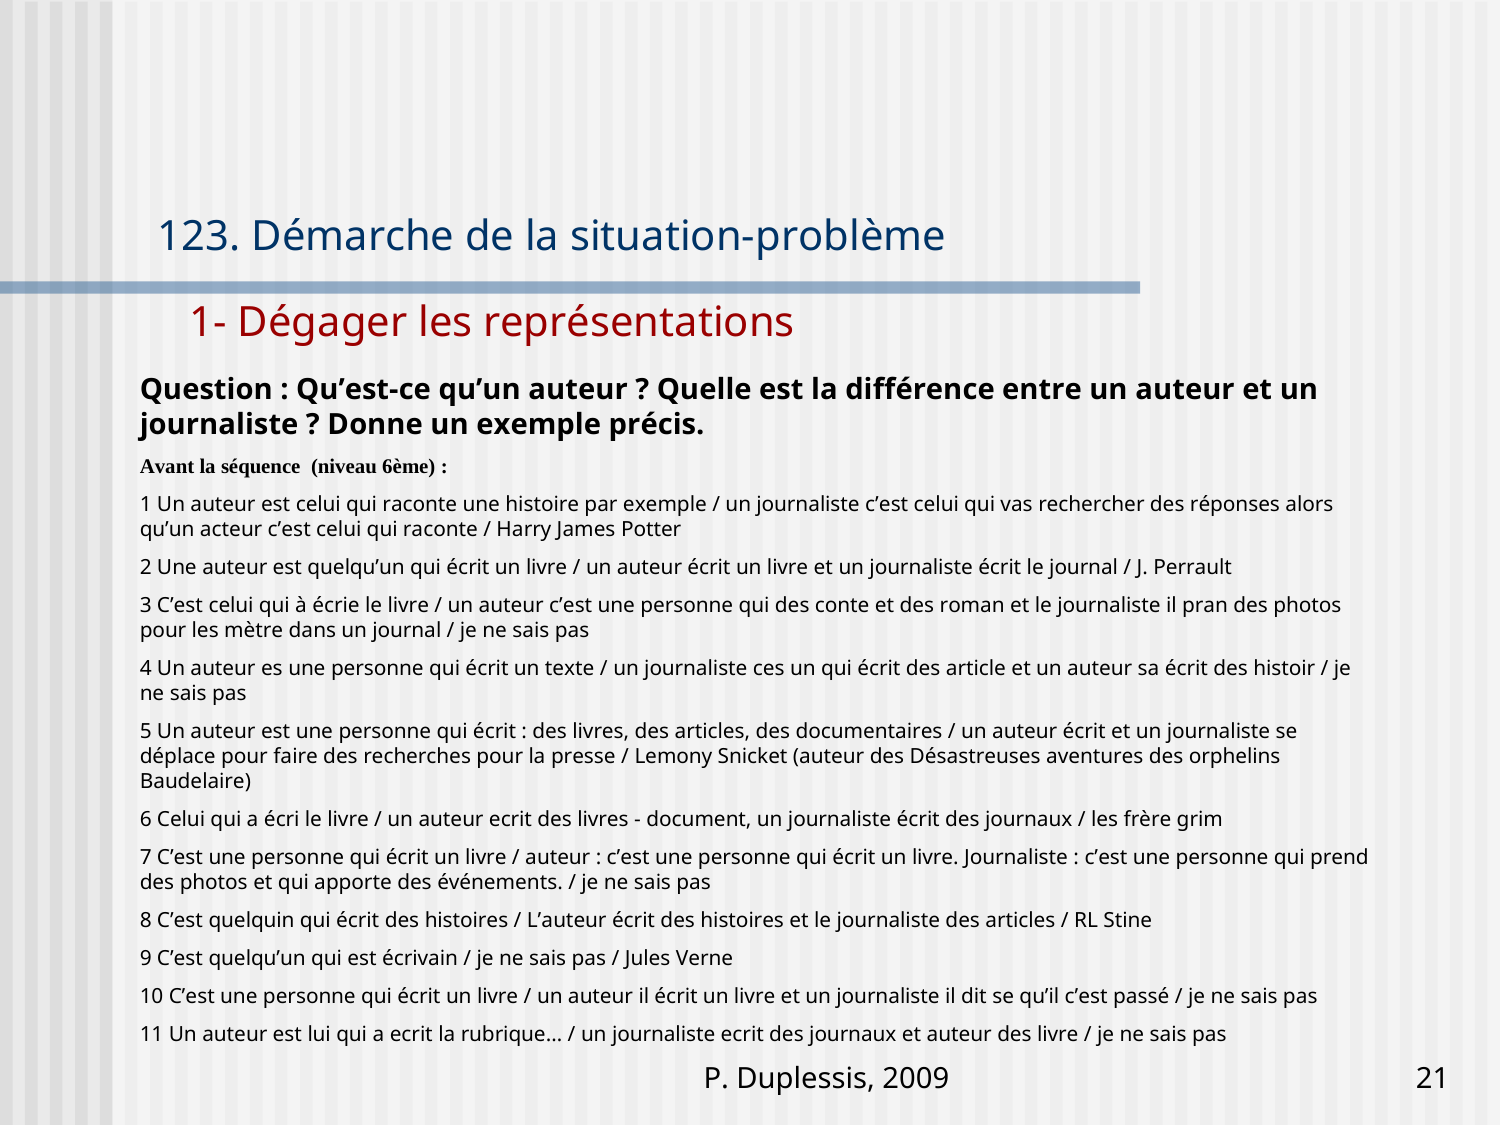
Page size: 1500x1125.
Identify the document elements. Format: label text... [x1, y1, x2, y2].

title 123. Démarche de la situation-problème [142, 200, 1482, 267]
text_box Question : Qu’est-ce qu’un auteur ? Quelle est la différence entre un auteur et un journaliste ? Donne un exemple précis. Avant la séquence (niveau 6ème) : 1 Un auteur est celui qui raconte une histoire par exemple / un journaliste c’est celui qui vas rechercher des réponses alors qu’un acteur c’est celui qui raconte / Harry James Potter 2 Une auteur est quelqu’un qui écrit un livre / un auteur écrit un livre et un journaliste écrit le journal / J. Perrault 3 C’est celui qui à écrie le livre / un auteur c’est une personne qui des conte et des roman et le journaliste il pran des photos pour les mètre dans un journal / je ne sais pas 4 Un auteur es une personne qui écrit un texte / un journaliste ces un qui écrit des article et un auteur sa écrit des histoir / je ne sais pas 5 Un auteur est une personne qui écrit : des livres, des articles, des documentaires / un auteur écrit et un journaliste se déplace pour faire des recherches pour la presse / Lemony Snicket (auteur des Désastreuses aventures des orphelins Baudelaire) 6 Celui qui a écri le livre / un auteur ecrit des livres - document, un journaliste écrit des journaux / les frère grim 7 C’est une personne qui écrit un livre / auteur : c’est une personne qui écrit un livre. Journaliste : c’est une personne qui prend des photos et qui apporte des événements. / je ne sais pas 8 C’est quelquin qui écrit des histoires / L’auteur écrit des histoires et le journaliste des articles / RL Stine 9 C’est quelqu’un qui est écrivain / je ne sais pas / Jules Verne 10 C’est une personne qui écrit un livre / un auteur il écrit un livre et un journaliste il dit se qu’il c’est passé / je ne sais pas 11 Un auteur est lui qui a ecrit la rubrique… / un journaliste ecrit des journaux et auteur des livre / je ne sais pas [125, 362, 1388, 1092]
list 1- Dégager les représentations [99, 287, 1431, 976]
